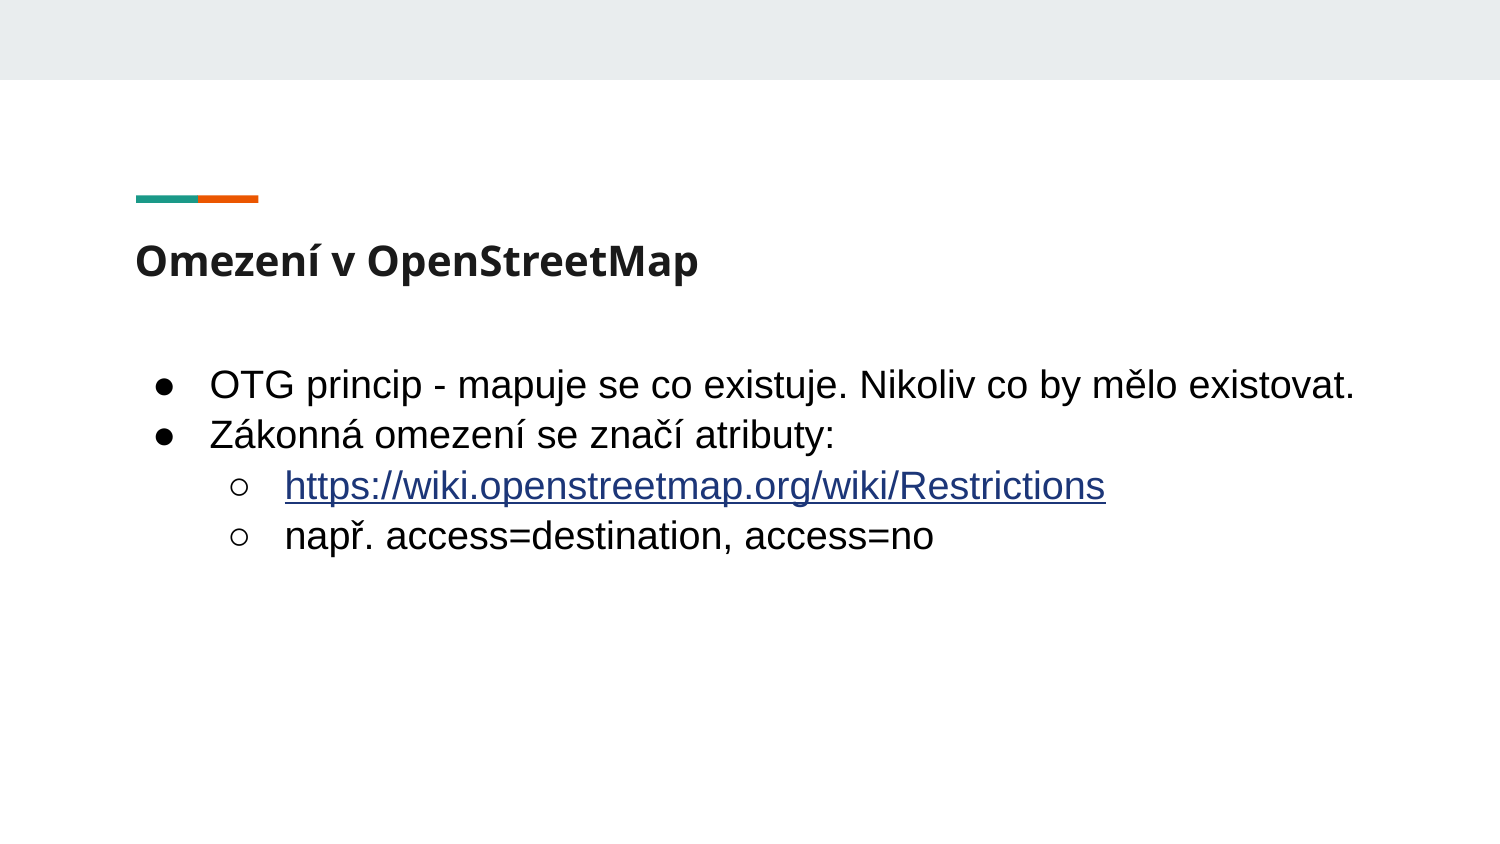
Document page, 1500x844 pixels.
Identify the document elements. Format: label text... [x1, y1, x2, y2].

list OTG princip - mapuje se co existuje. Nikoliv co by mělo existovat. Zákonná omezení se značí atributy: https://wiki.openstreetmap.org/wiki/Restrictions např. access=destination, access=no [119, 341, 1381, 712]
title Omezení v OpenStreetMap [119, 216, 1381, 305]
